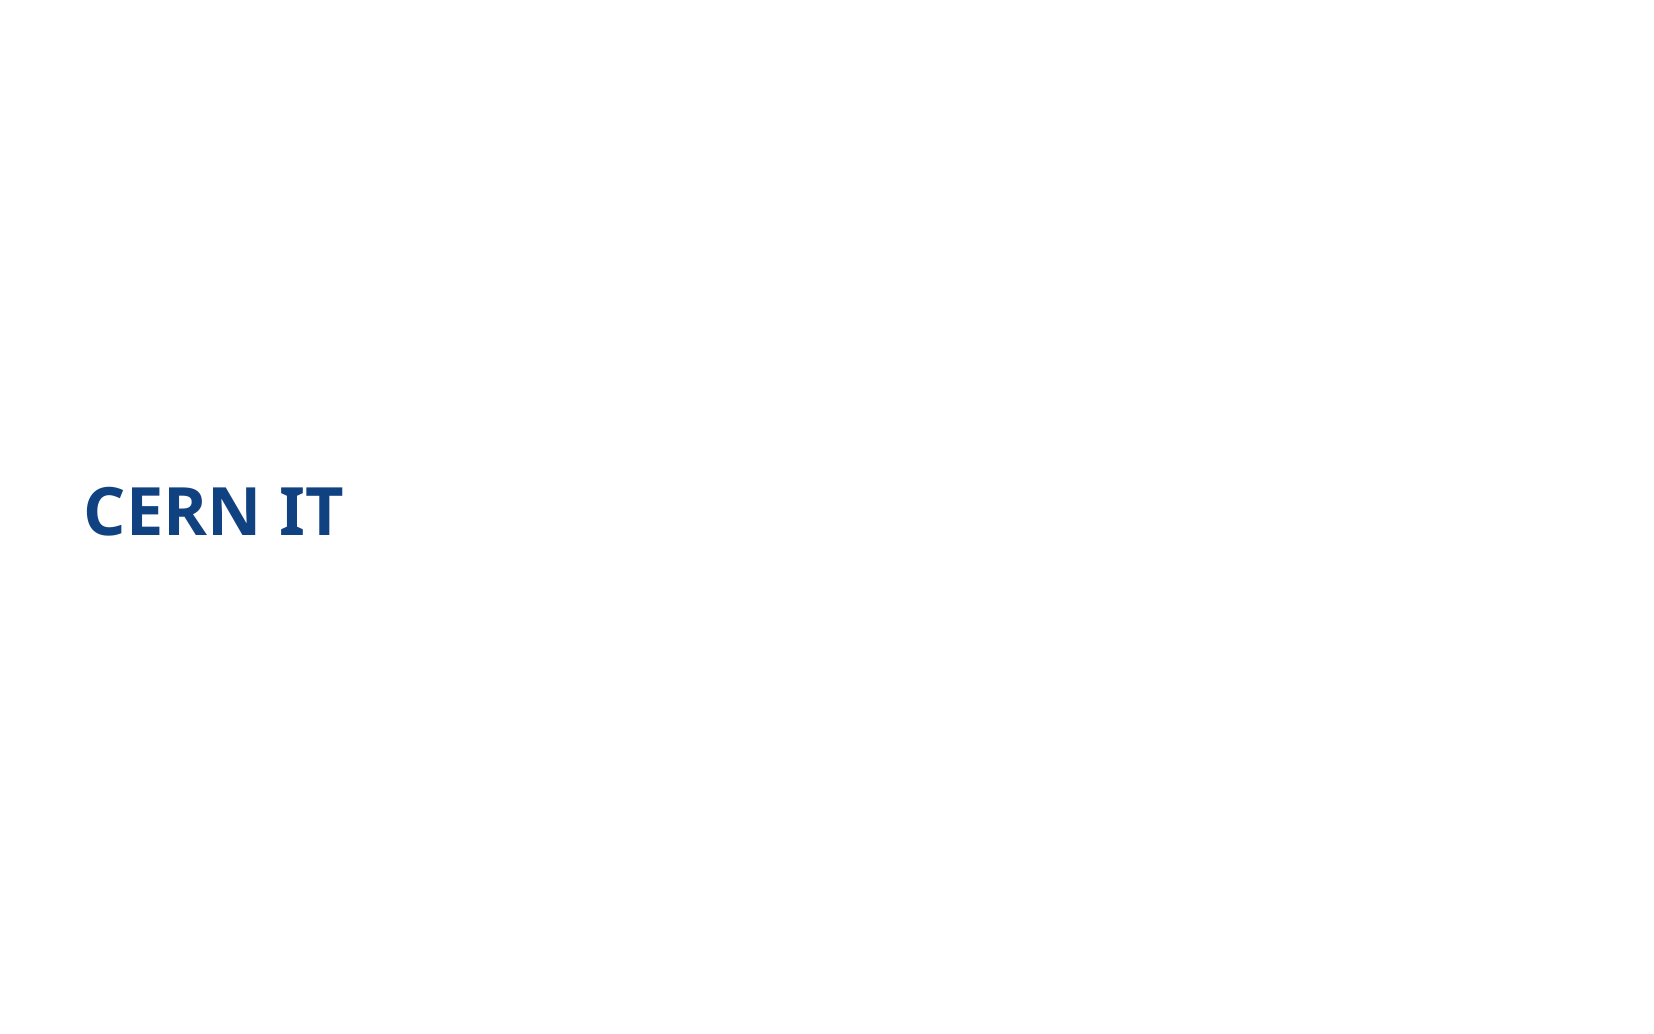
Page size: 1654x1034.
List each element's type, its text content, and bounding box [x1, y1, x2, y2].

title CERN IT [83, 434, 1552, 585]
